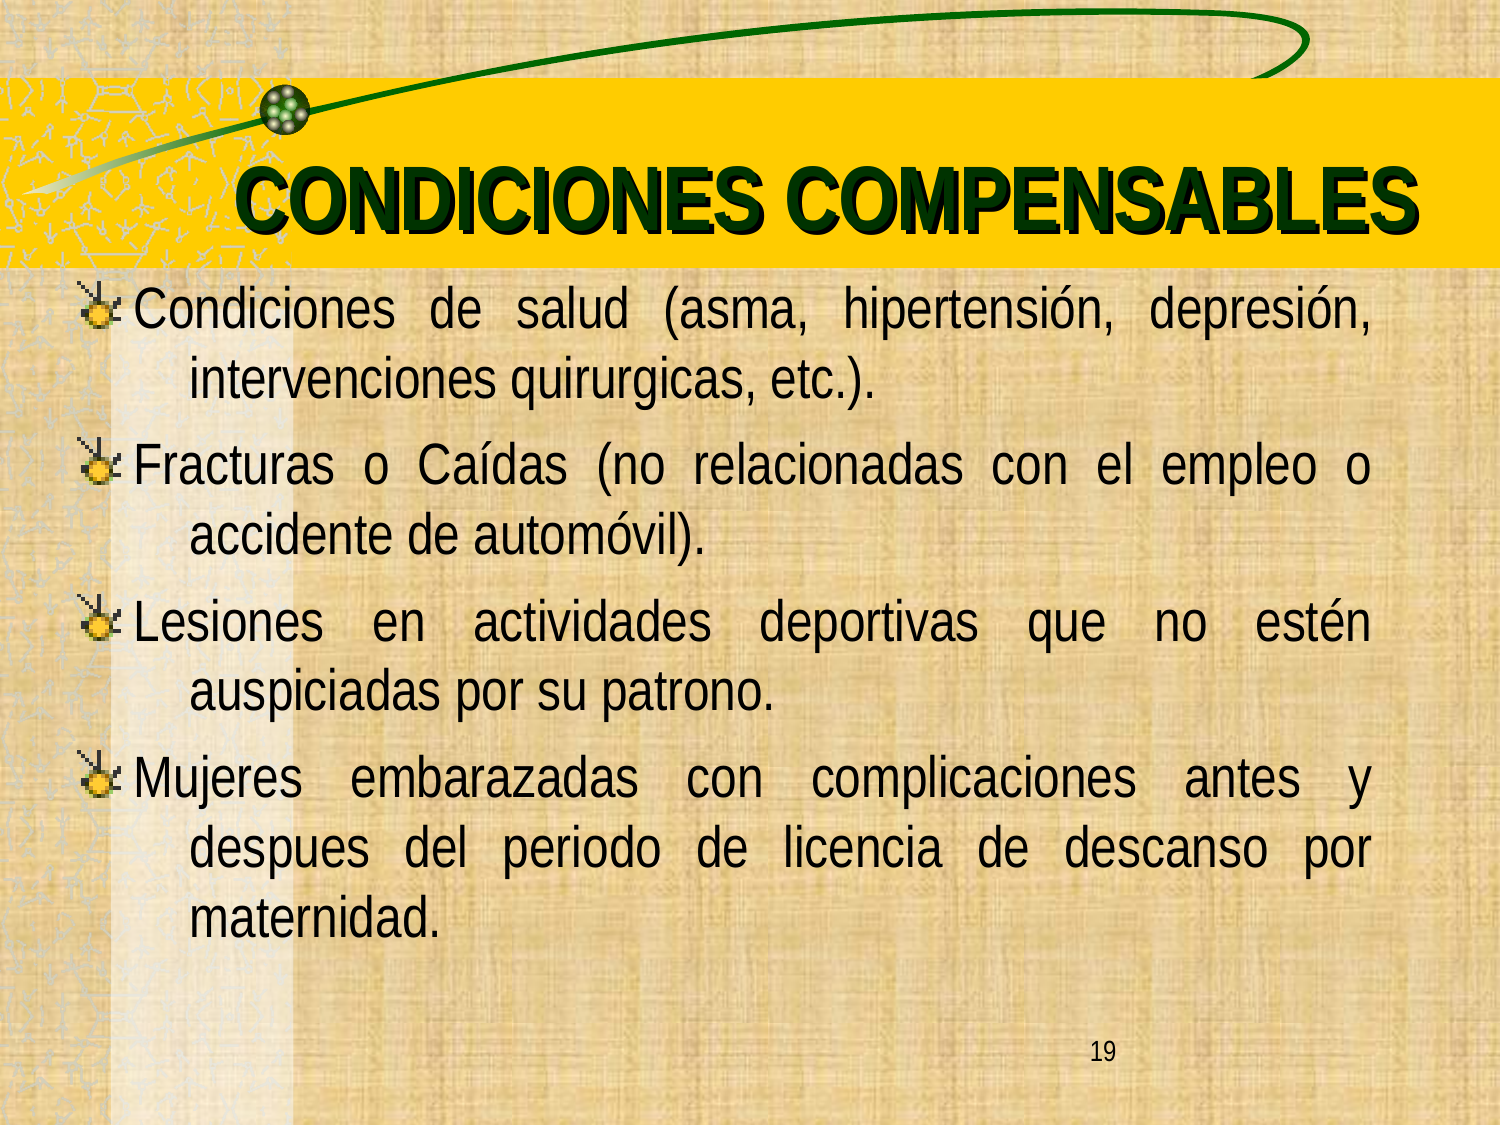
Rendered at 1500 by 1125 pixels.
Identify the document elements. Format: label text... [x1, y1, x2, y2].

title CONDICIONES COMPENSABLES [189, 99, 1465, 288]
list Condiciones de salud (asma, hipertensión, depresión, intervenciones quirurgicas, etc.). Fracturas o Caídas (no relacionadas con el empleo o accidente de automóvil). Lesiones en actividades deportivas que no estén auspiciadas por su patrono. Mujeres embarazadas con complicaciones antes y despues del periodo de licencia de descanso por maternidad. [62, 262, 1388, 1000]
text_box [1074, 1025, 1388, 1101]
